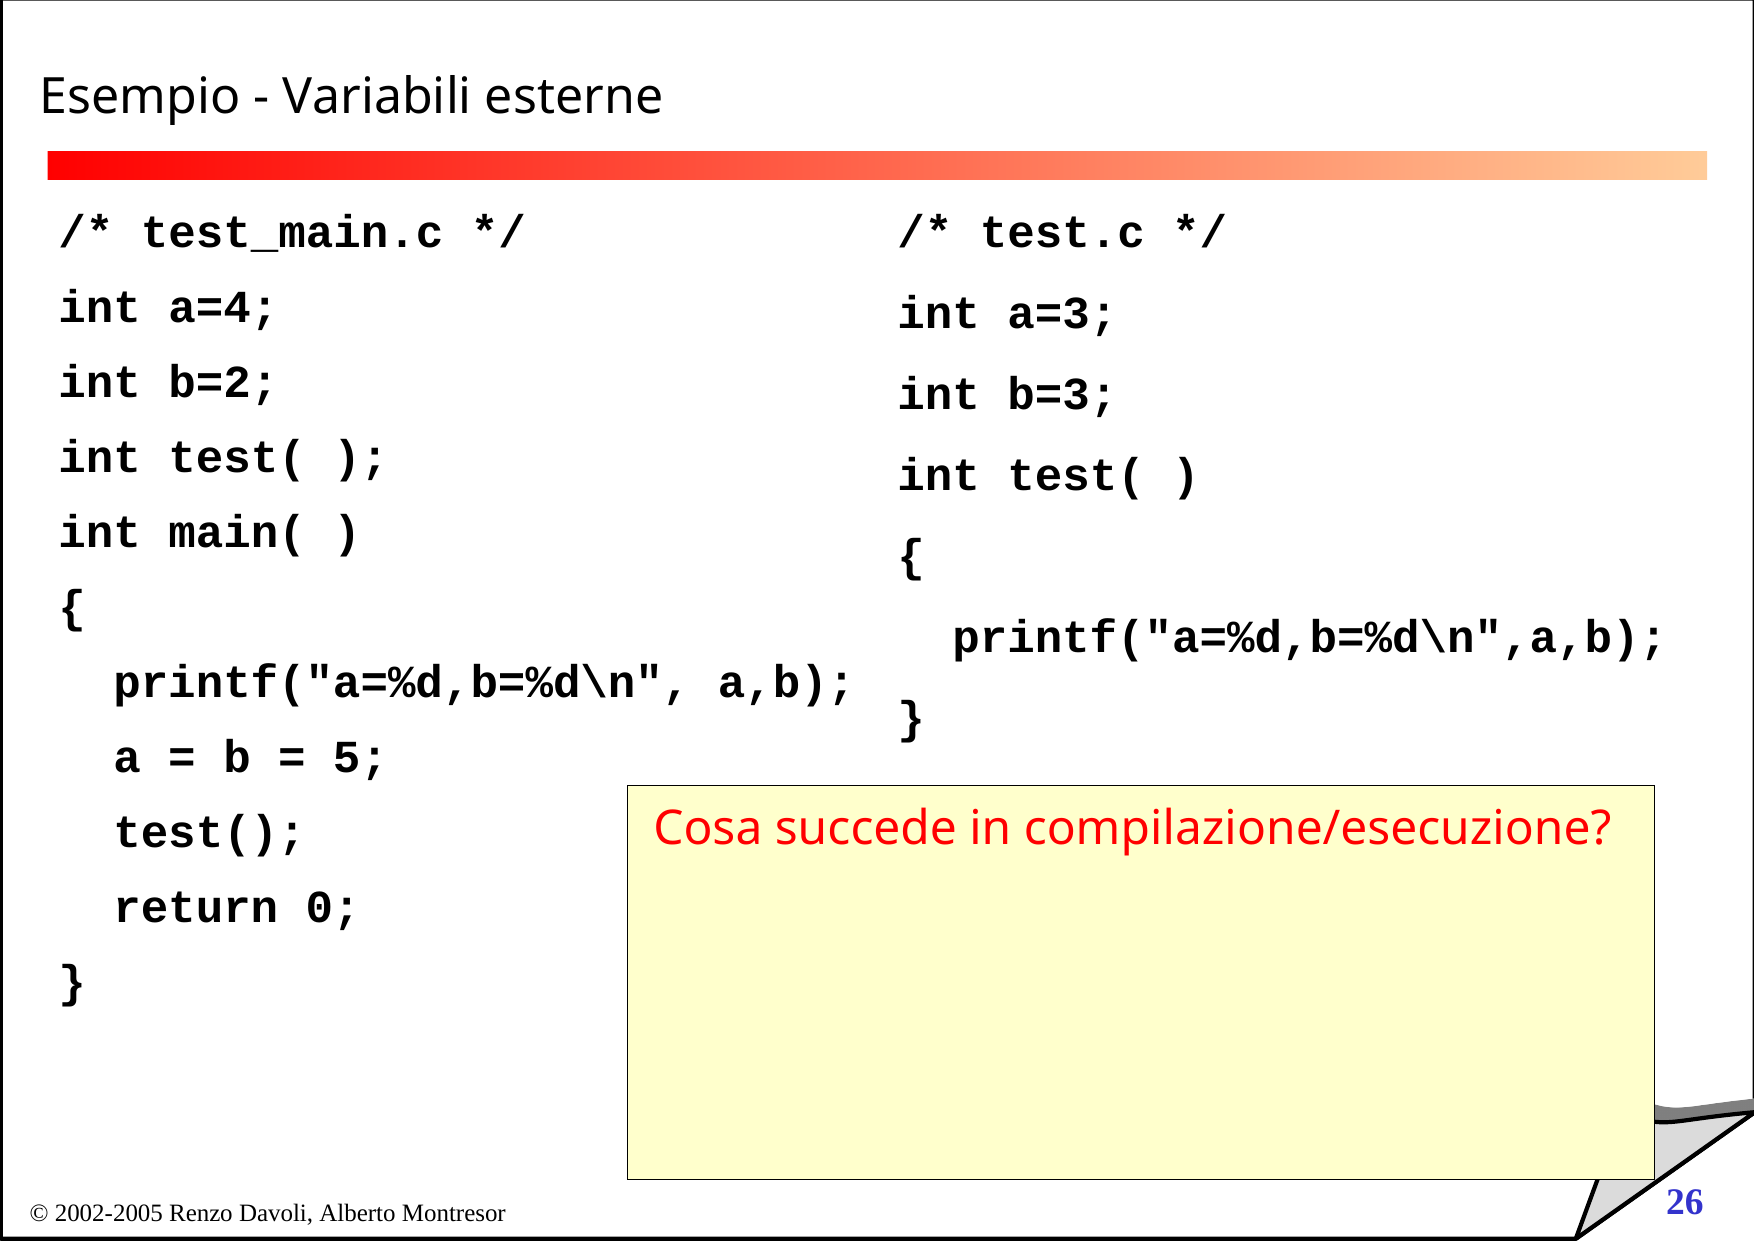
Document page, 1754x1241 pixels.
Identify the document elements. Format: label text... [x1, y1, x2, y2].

list /* test.c */ int a=3; int b=3; int test( ) { printf("a=%d,b=%d\n",a,b); } [897, 206, 1696, 828]
text_box [627, 785, 1655, 1180]
list /* test_main.c */ int a=4; int b=2; int test( ); int main( ) { printf("a=%d,b=%d\n", a,b); a = b = 5; test(); return 0; } [58, 206, 858, 1067]
text_box main [750, 151, 754, 179]
text_box Cosa succede in compilazione/esecuzione? [653, 789, 1587, 858]
title Esempio - Variabili esterne [40, 49, 1714, 144]
